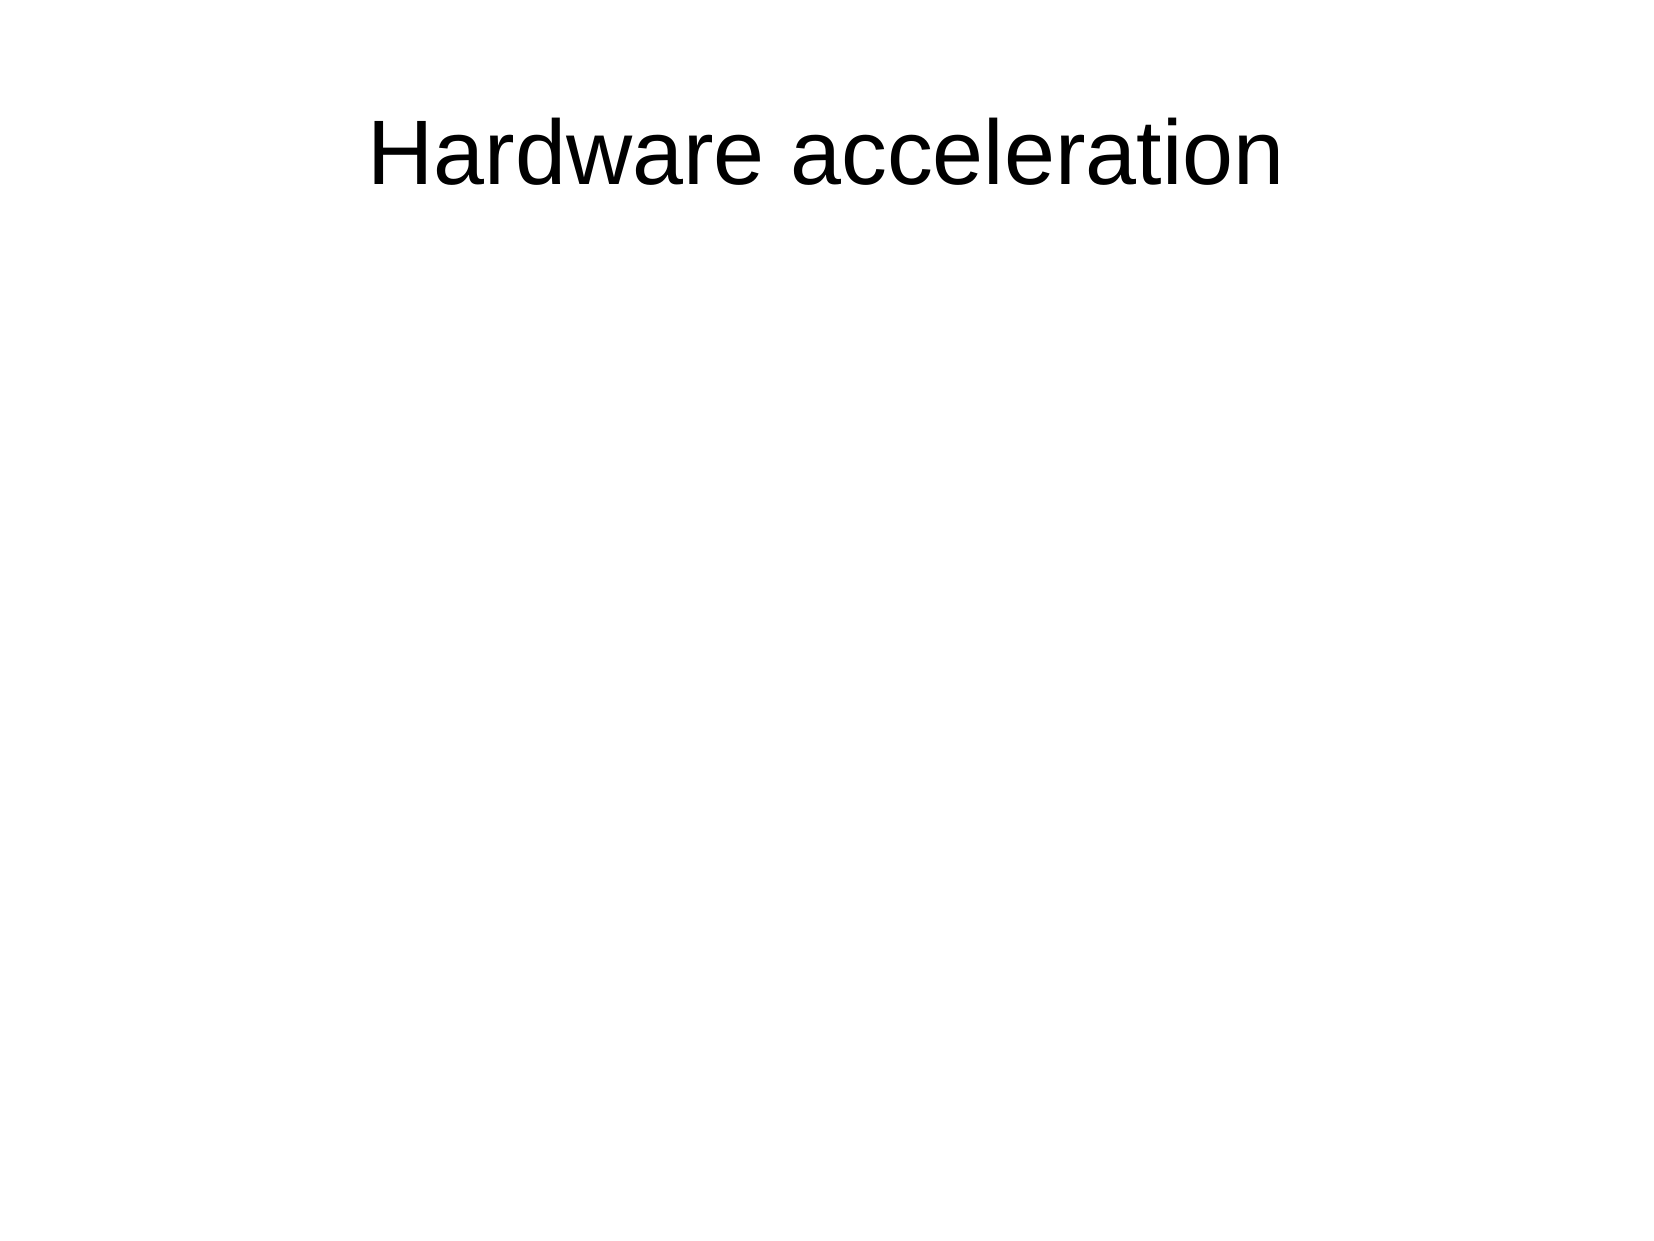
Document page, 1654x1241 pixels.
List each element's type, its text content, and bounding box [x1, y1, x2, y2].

title Hardware acceleration [82, 49, 1571, 257]
